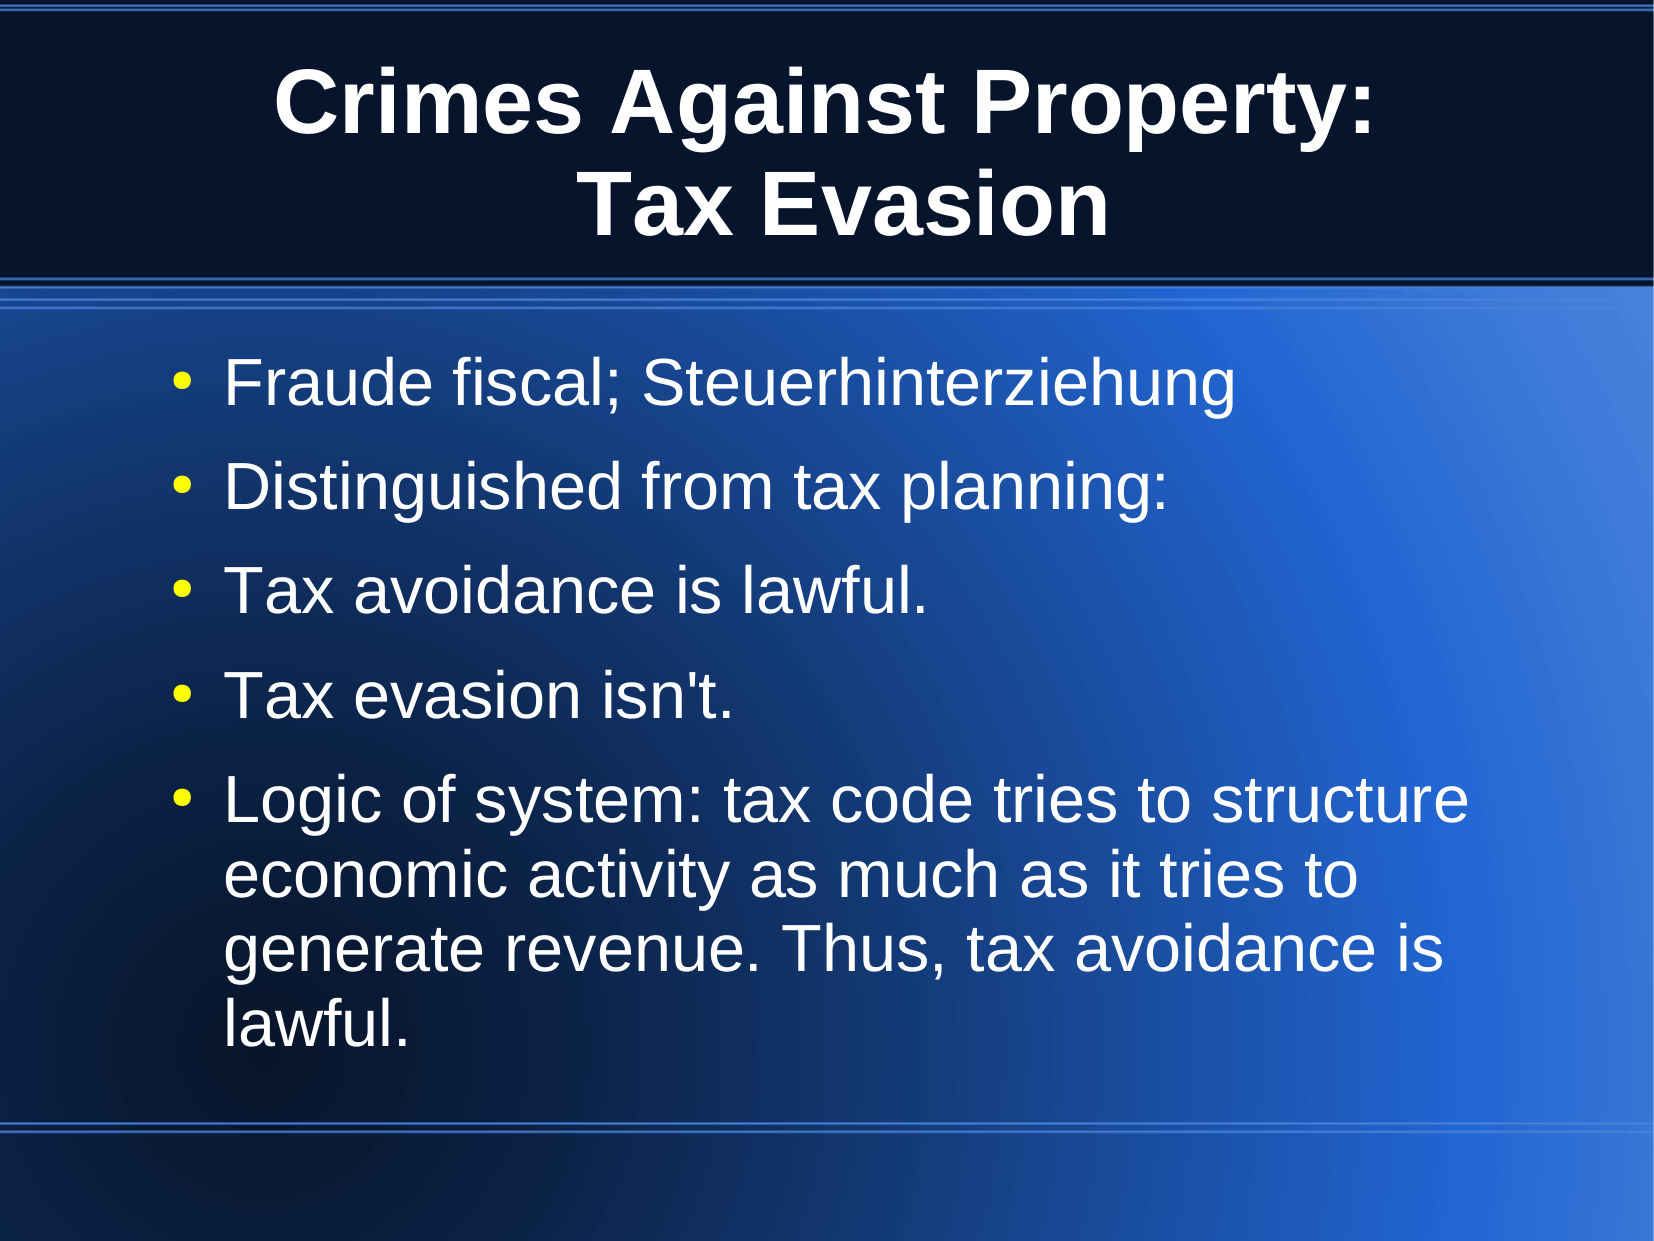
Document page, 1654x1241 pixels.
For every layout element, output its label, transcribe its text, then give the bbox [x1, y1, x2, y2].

title Crimes Against Property: Tax Evasion [82, 49, 1571, 257]
list Fraude fiscal; Steuerhinterziehung Distinguished from tax planning: Tax avoidance is lawful. Tax evasion isn't. Logic of system: tax code tries to structure economic activity as much as it tries to generate revenue. Thus, tax avoidance is lawful. [152, 344, 1534, 1127]
picture [0, 0, 1654, 1241]
